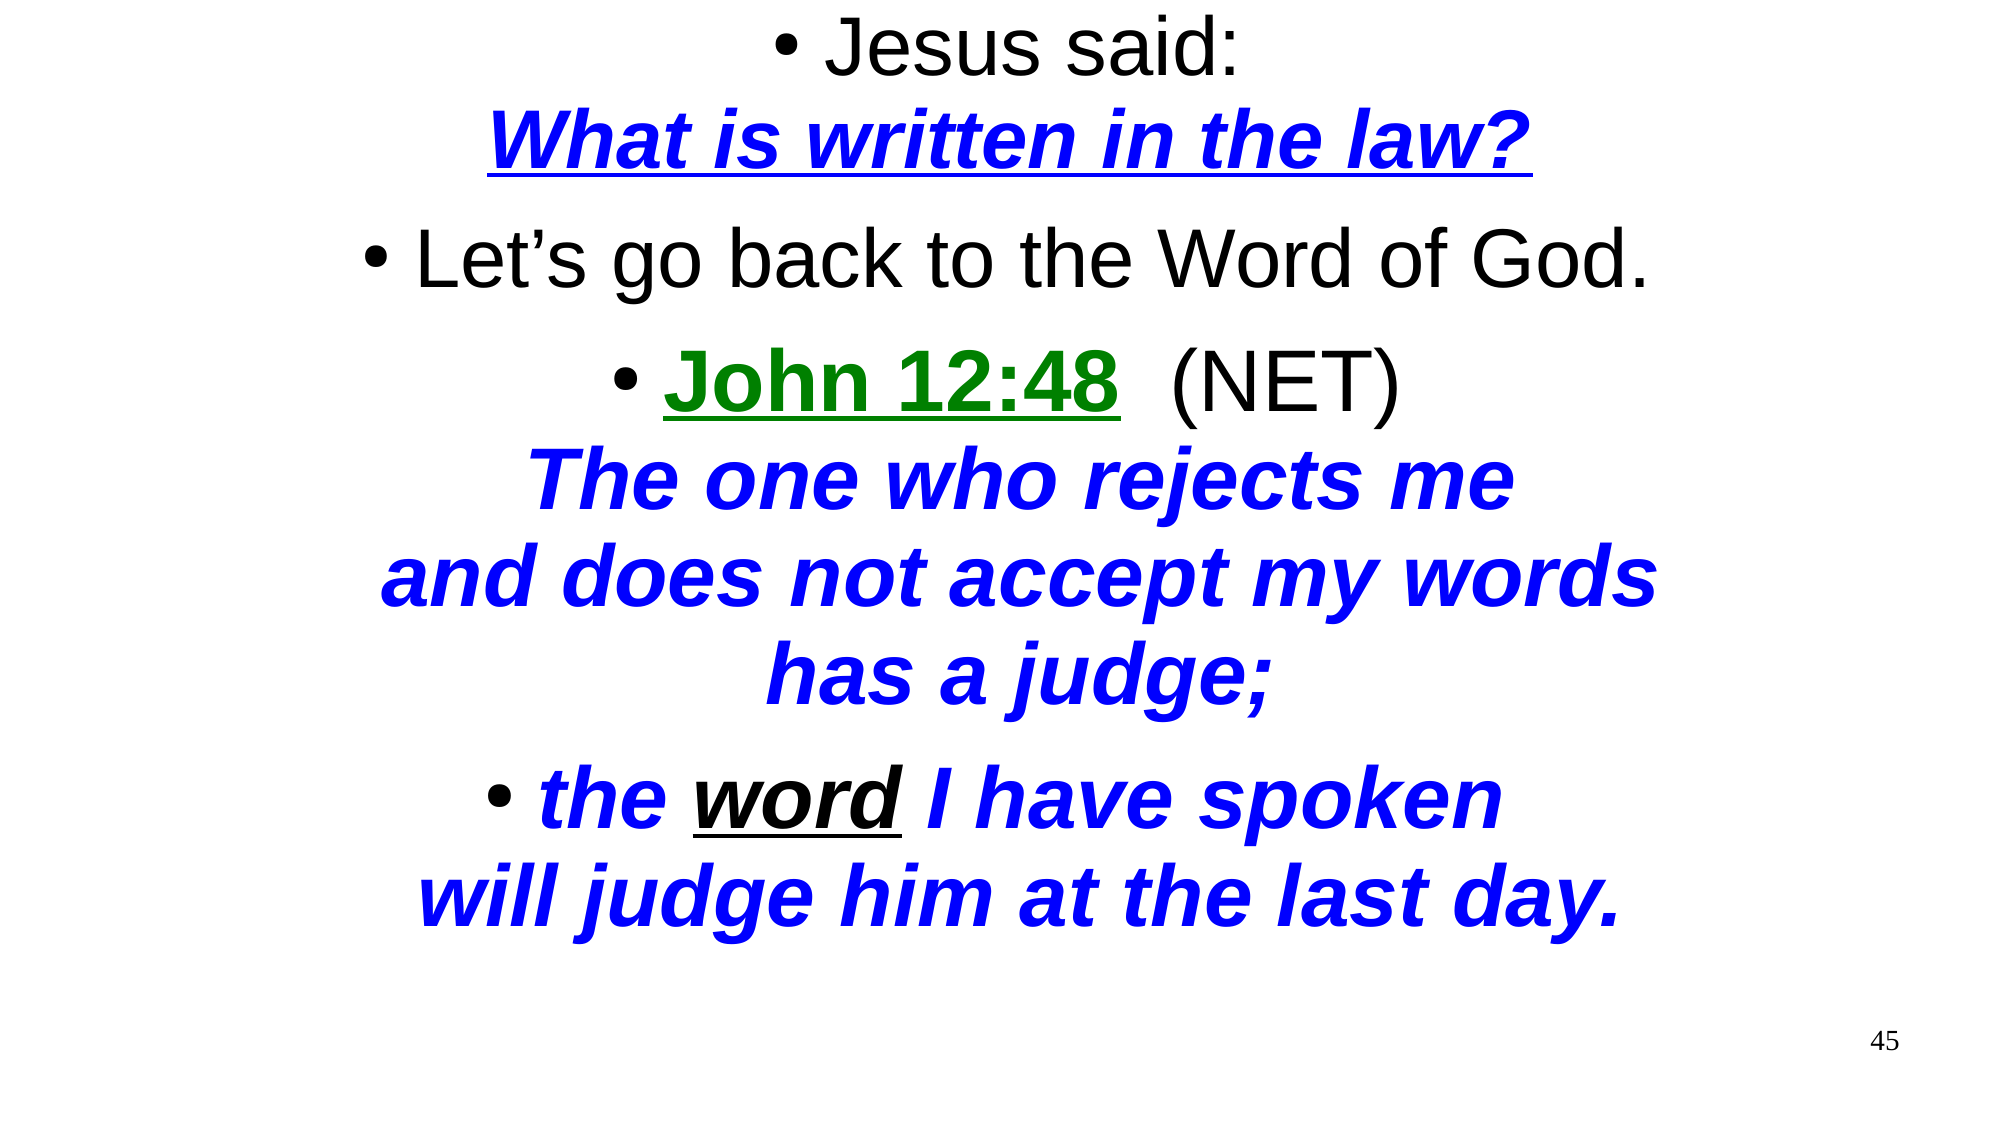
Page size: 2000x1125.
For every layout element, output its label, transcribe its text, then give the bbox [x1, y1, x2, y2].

list Jesus said: What is written in the law? Let’s go back to the Word of God. John 12:48 (NET) The one who rejects me and does not accept my words has a judge; the word I have spoken will judge him at the last day. [0, 0, 1996, 1123]
